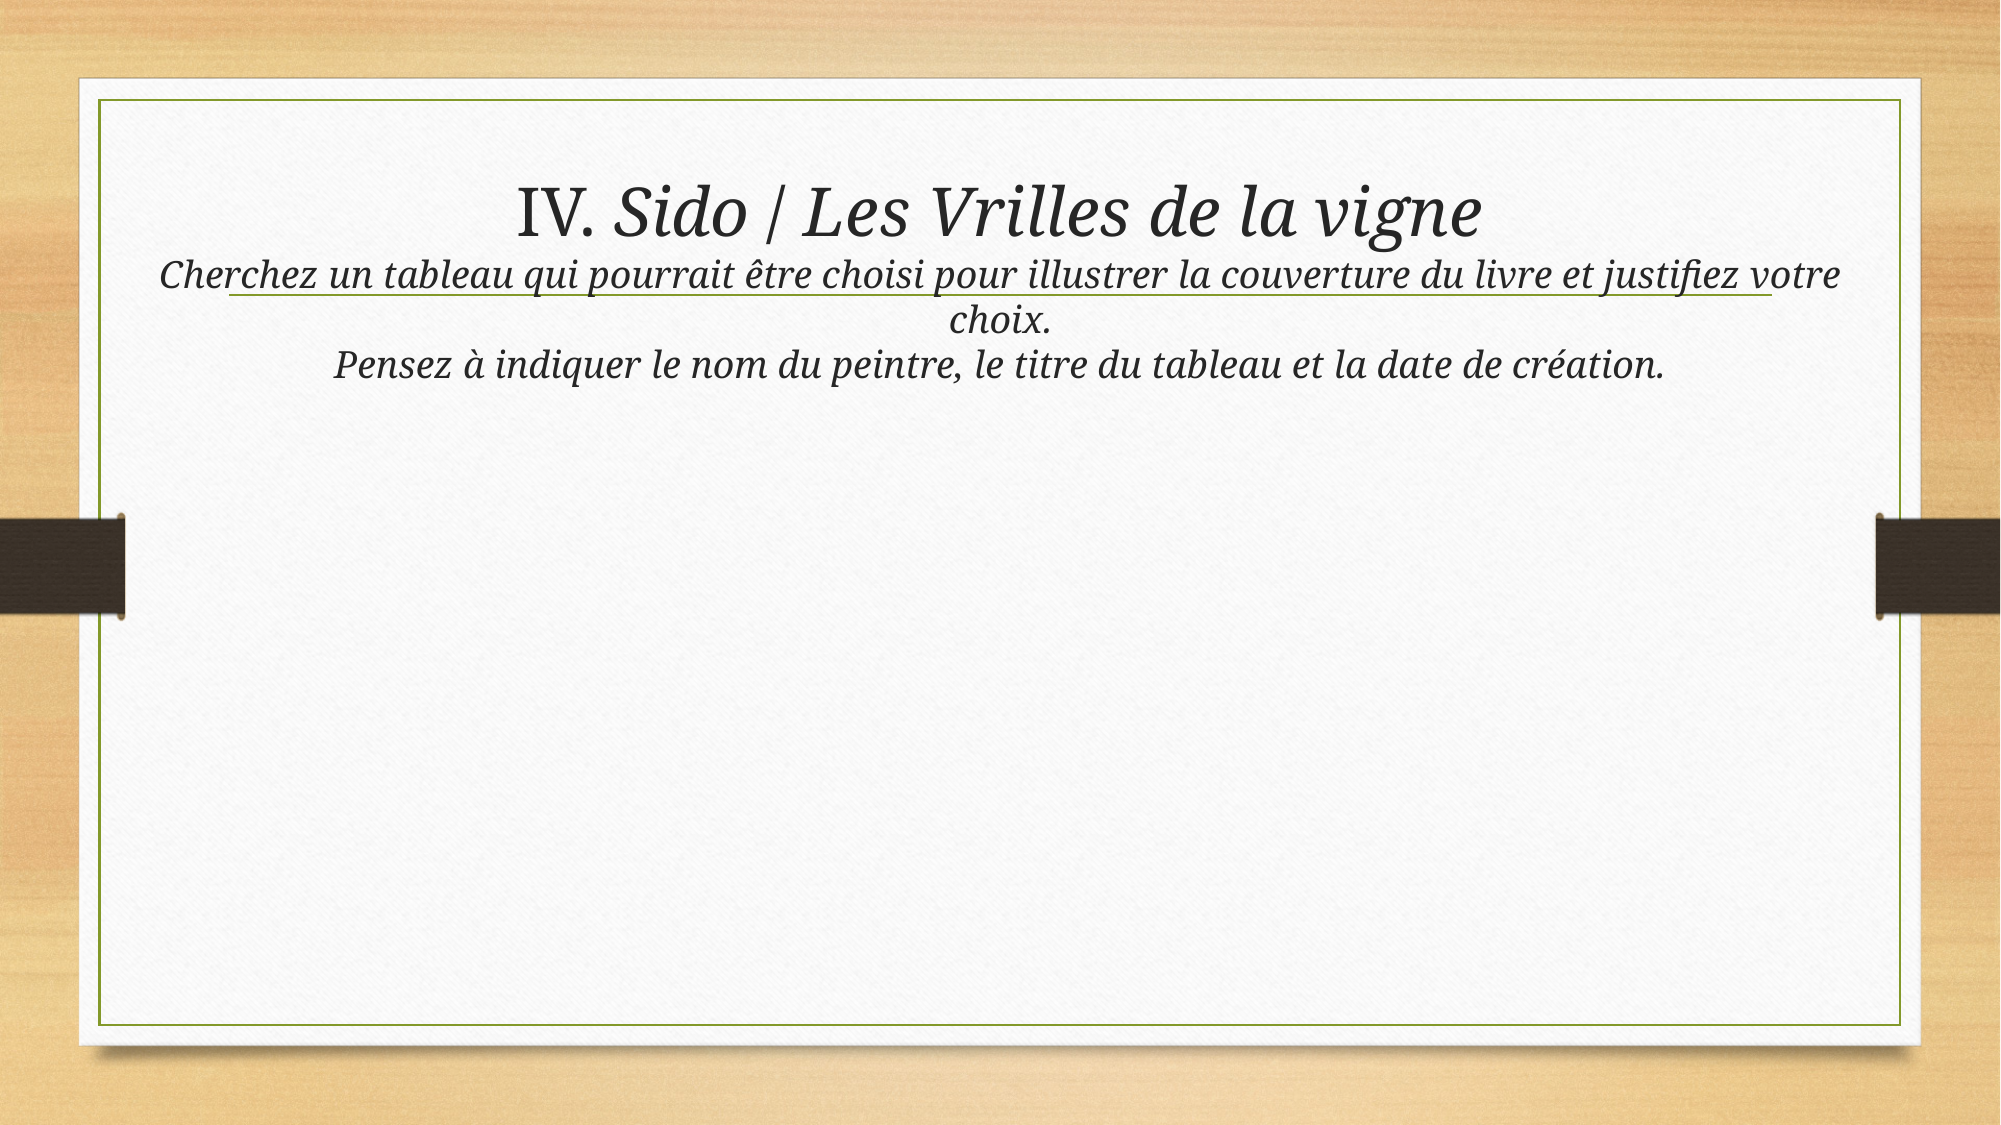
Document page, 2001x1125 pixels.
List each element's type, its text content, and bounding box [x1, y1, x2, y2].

text_box Cherchez un tableau qui pourrait être choisi pour illustrer la couverture du livre et justifiez votre choix. Pensez à indiquer le nom du peintre, le titre du tableau et la date de création. [101, 243, 1901, 323]
title IV. Sido / Les Vrilles de la vigne [212, 161, 1788, 243]
